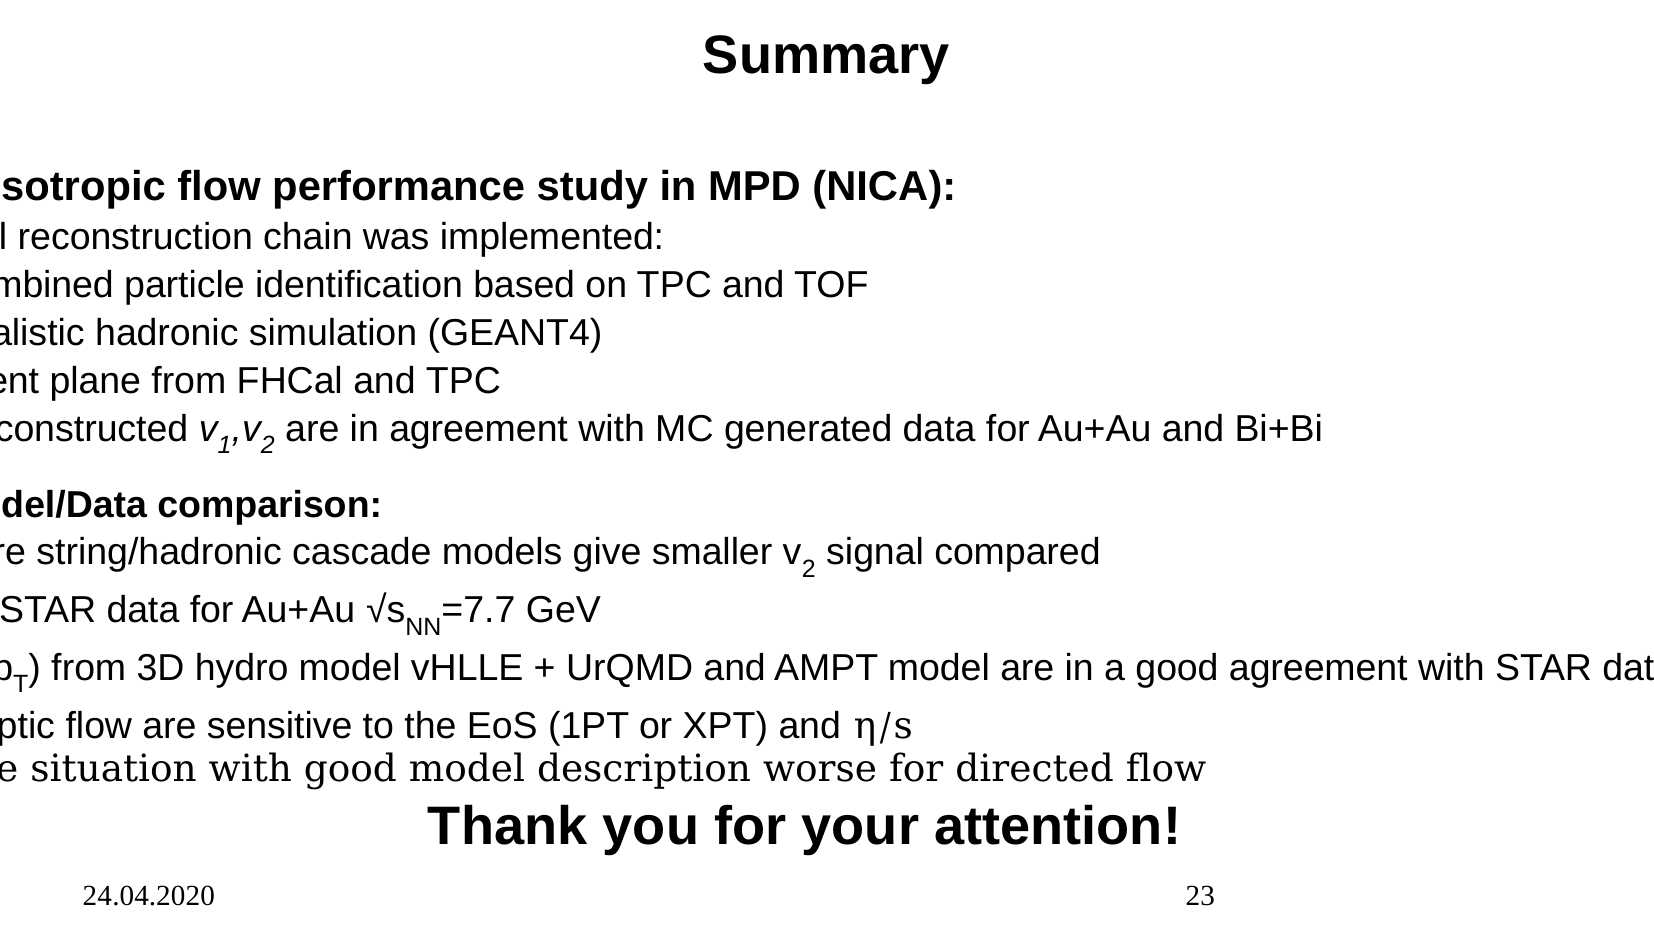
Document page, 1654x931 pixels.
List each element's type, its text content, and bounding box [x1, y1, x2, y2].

text_box 24.04.2020 [82, 858, 468, 912]
text_box [1185, 858, 1571, 912]
title Summary [9, 4, 1645, 101]
text_box Anisotropic flow performance study in MPD (NICA): Full reconstruction chain was implemented: Combined particle identification based on TPC and TOF Realistic hadronic simulation (GEANT4) Event plane from FHCal and TPC Reconstructed v1,v2 are in agreement with MC generated data for Au+Au and Bi+Bi Model/Data comparison: Pure string/hadronic cascade models give smaller v2 signal compared to STAR data for Au+Au √sNN=7.7 GeV v2(pT) from 3D hydro model vHLLE + UrQMD and AMPT model are in a good agreement with STAR data Elliptic flow are sensitive to the EoS (1PT or XPT) and η/s The situation with good model description worse for directed flow Thank you for your attention! [0, 155, 1654, 858]
